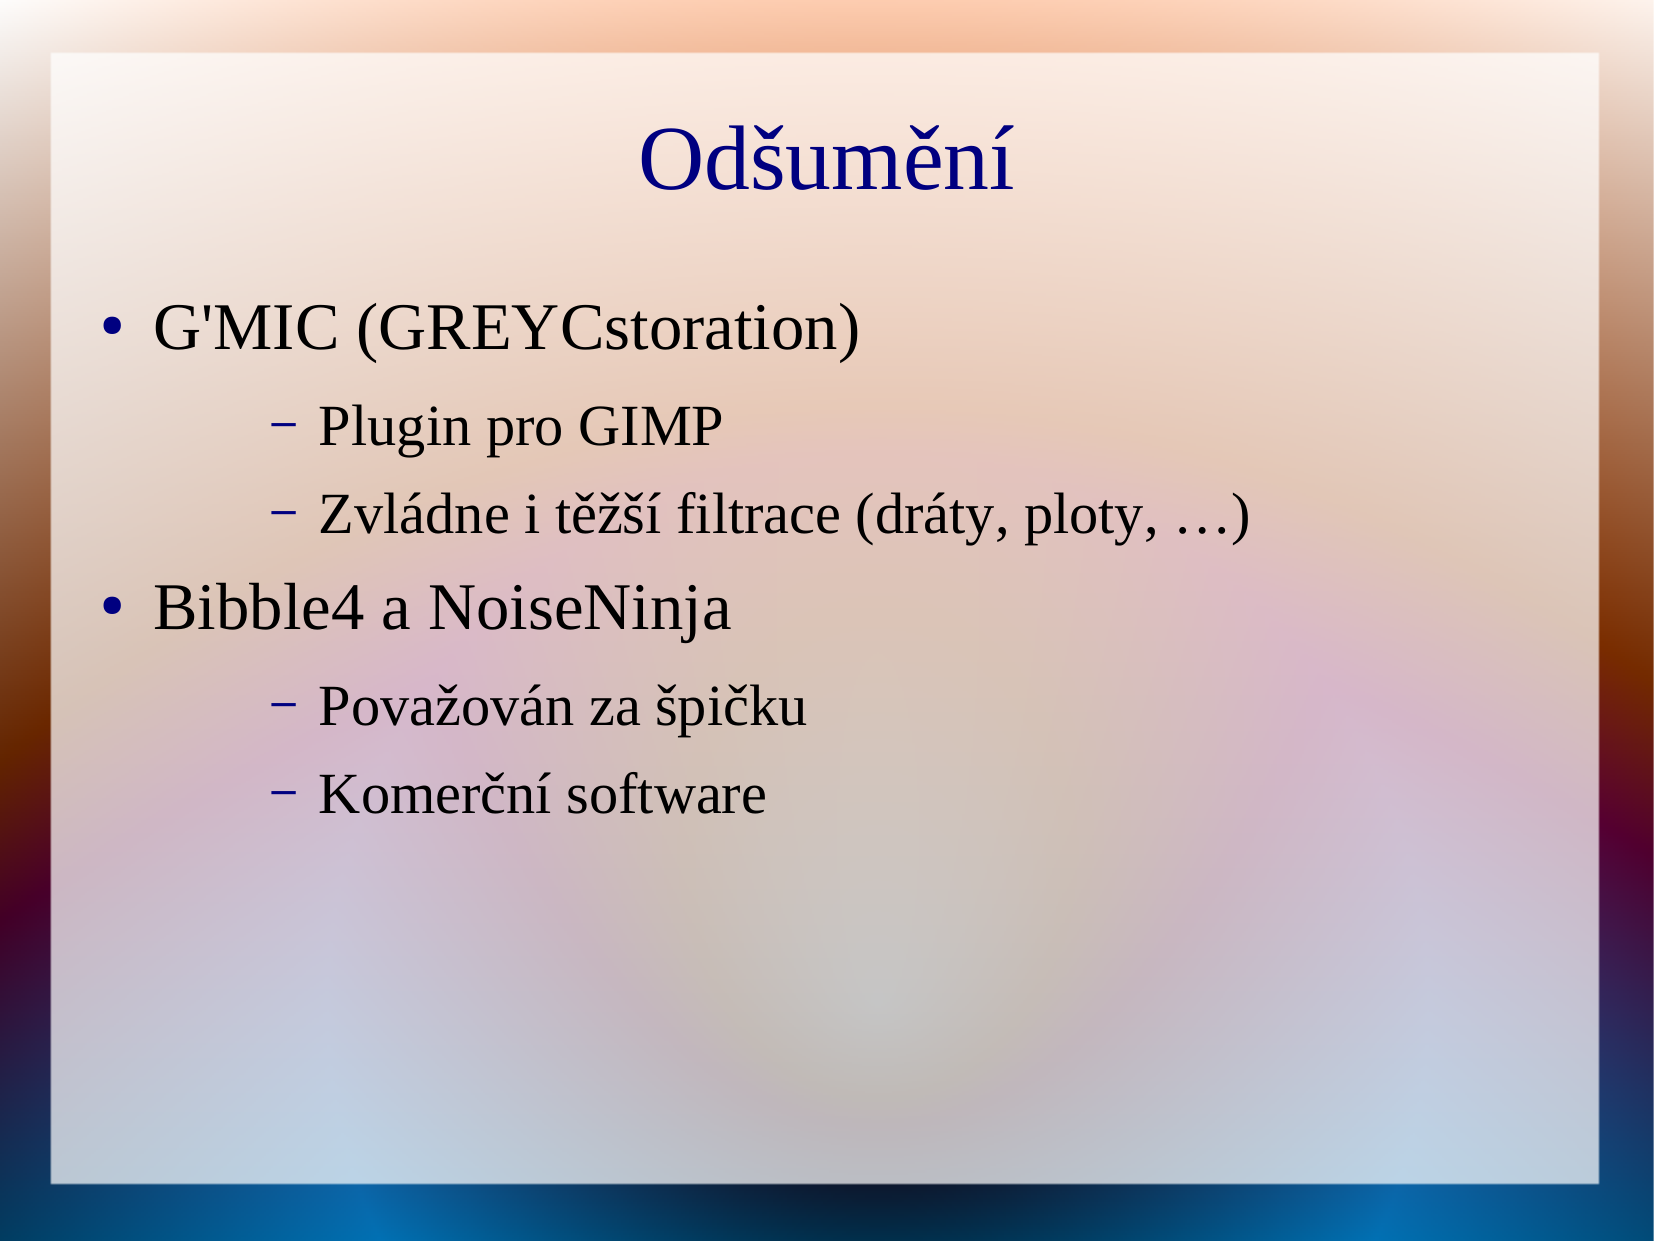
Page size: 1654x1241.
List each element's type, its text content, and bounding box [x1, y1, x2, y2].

picture [0, 0, 1654, 1241]
list G'MIC (GREYCstoration) Plugin pro GIMP Zvládne i těžší filtrace (dráty, ploty, …) Bibble4 a NoiseNinja Považován za špičku Komerční software [82, 290, 1571, 1094]
title Odšumění [82, 62, 1571, 256]
